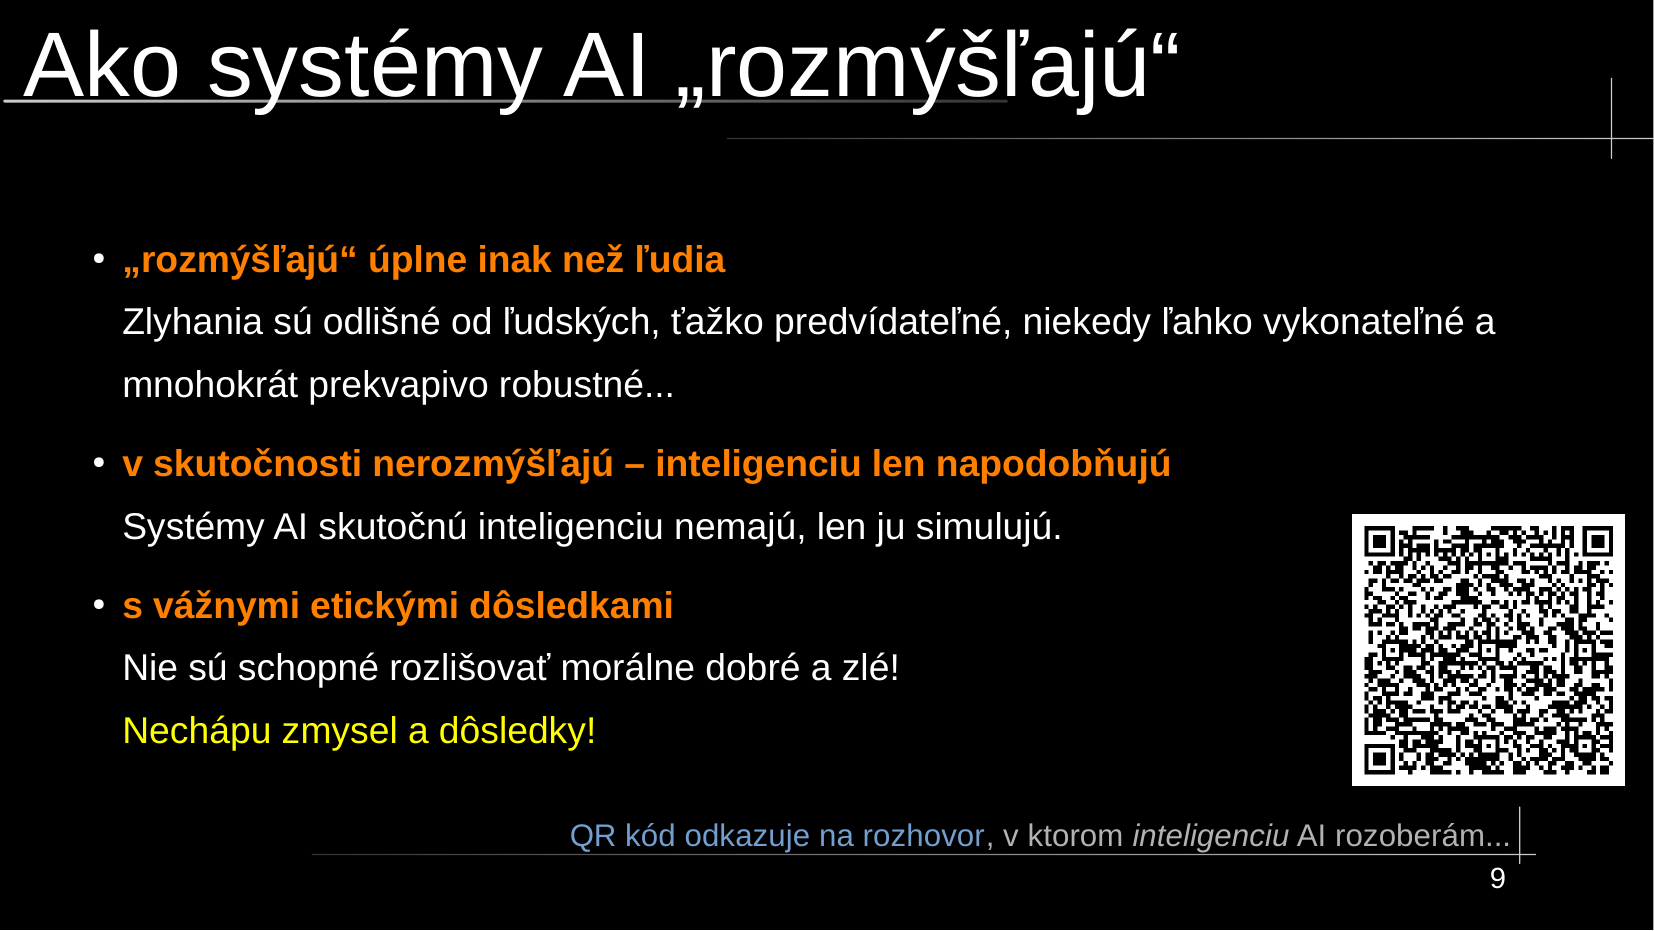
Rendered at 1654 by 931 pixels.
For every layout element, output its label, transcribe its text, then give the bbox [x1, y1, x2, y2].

list „rozmýšľajú“ úplne inak než ľudia Zlyhania sú odlišné od ľudských, ťažko predvídateľné, niekedy ľahko vykonateľné a mnohokrát prekvapivo robustné... v skutočnosti nerozmýšľajú – inteligenciu len napodobňujú Systémy AI skutočnú inteligenciu nemajú, len ju simulujú. s vážnymi etickými dôsledkami Nie sú schopné rozlišovať morálne dobré a zlé! Nechápu zmysel a dôsledky! [82, 217, 1571, 758]
title Ako systémy AI „rozmýšľajú“ [23, 11, 1589, 119]
picture [1352, 514, 1625, 786]
title QR kód odkazuje na rozhovor, v ktorom inteligenciu AI rozoberám... [295, 803, 1512, 869]
